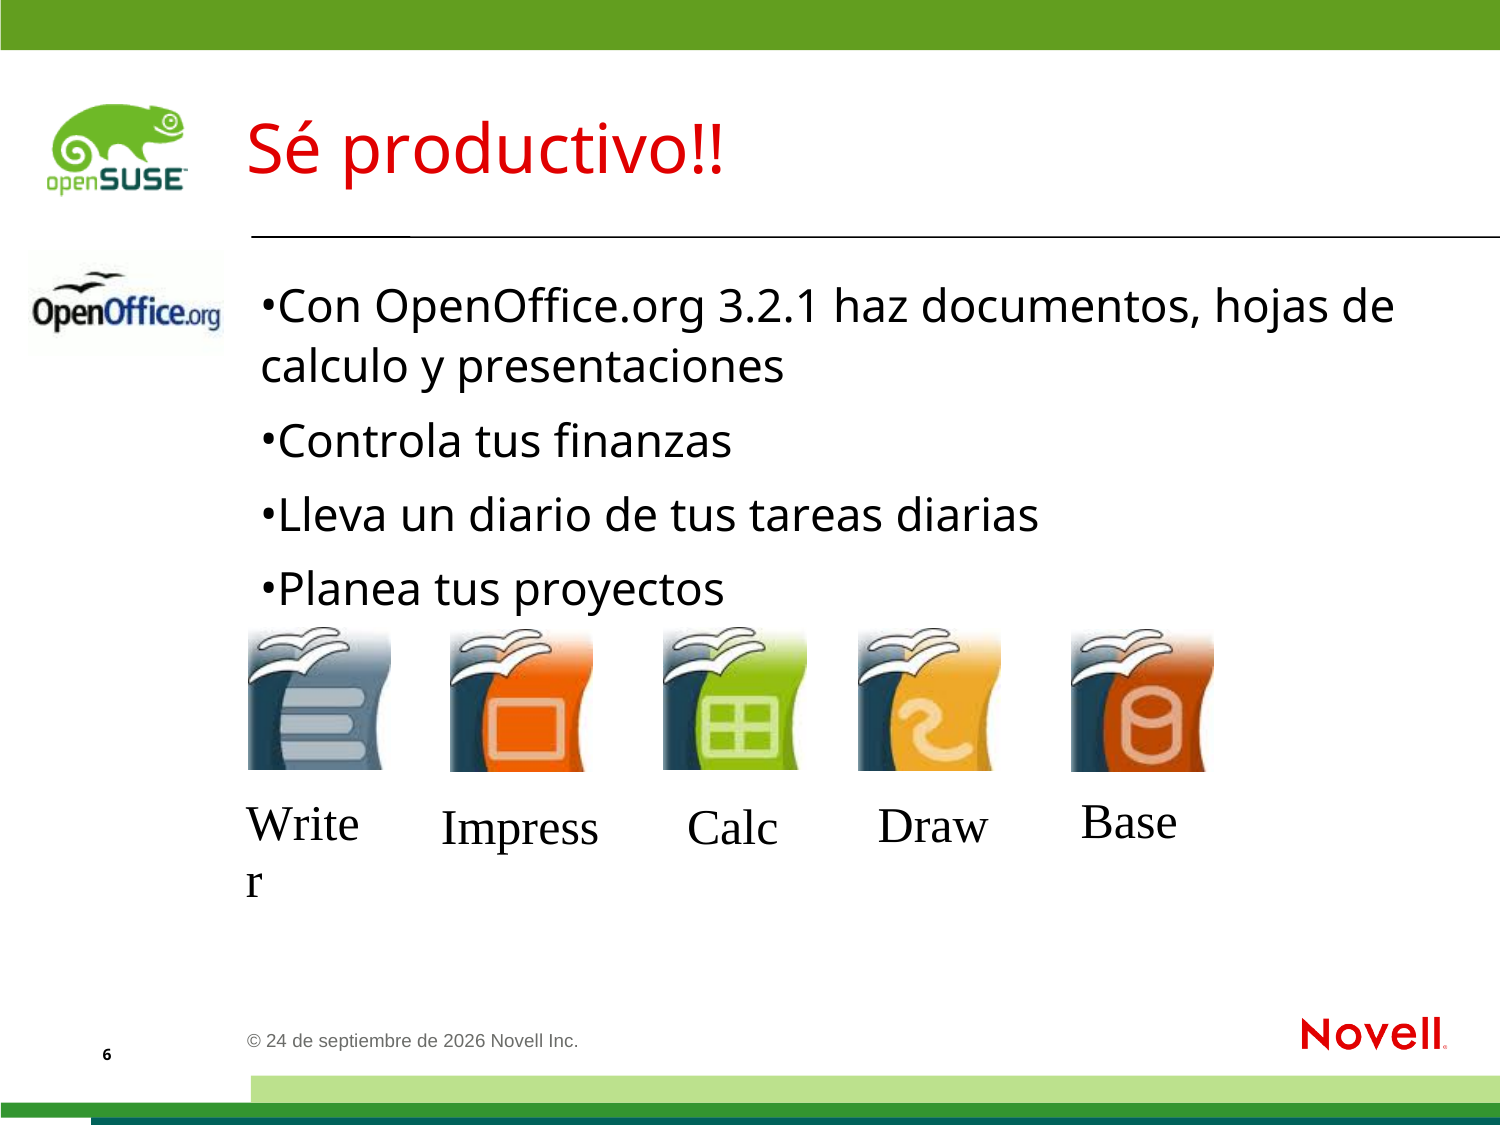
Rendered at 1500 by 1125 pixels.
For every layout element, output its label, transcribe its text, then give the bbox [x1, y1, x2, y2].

picture [663, 627, 807, 770]
text_box Draw [877, 794, 989, 851]
list Con OpenOffice.org 3.2.1 haz documentos, hojas de calculo y presentaciones Controla tus finanzas Lleva un diario de tus tareas diarias Planea tus proyectos [245, 267, 1458, 1026]
text_box Writer [245, 792, 377, 849]
title Sé productivo!! [246, 60, 1409, 239]
picture [47, 104, 188, 197]
picture [858, 628, 1001, 771]
picture [28, 250, 224, 356]
text_box Base [1080, 791, 1179, 847]
picture [1071, 629, 1214, 772]
picture [450, 629, 593, 772]
text_box Calc [687, 797, 779, 853]
text_box Impress [440, 797, 600, 858]
picture [1295, 1026, 1453, 1056]
picture [248, 627, 391, 770]
